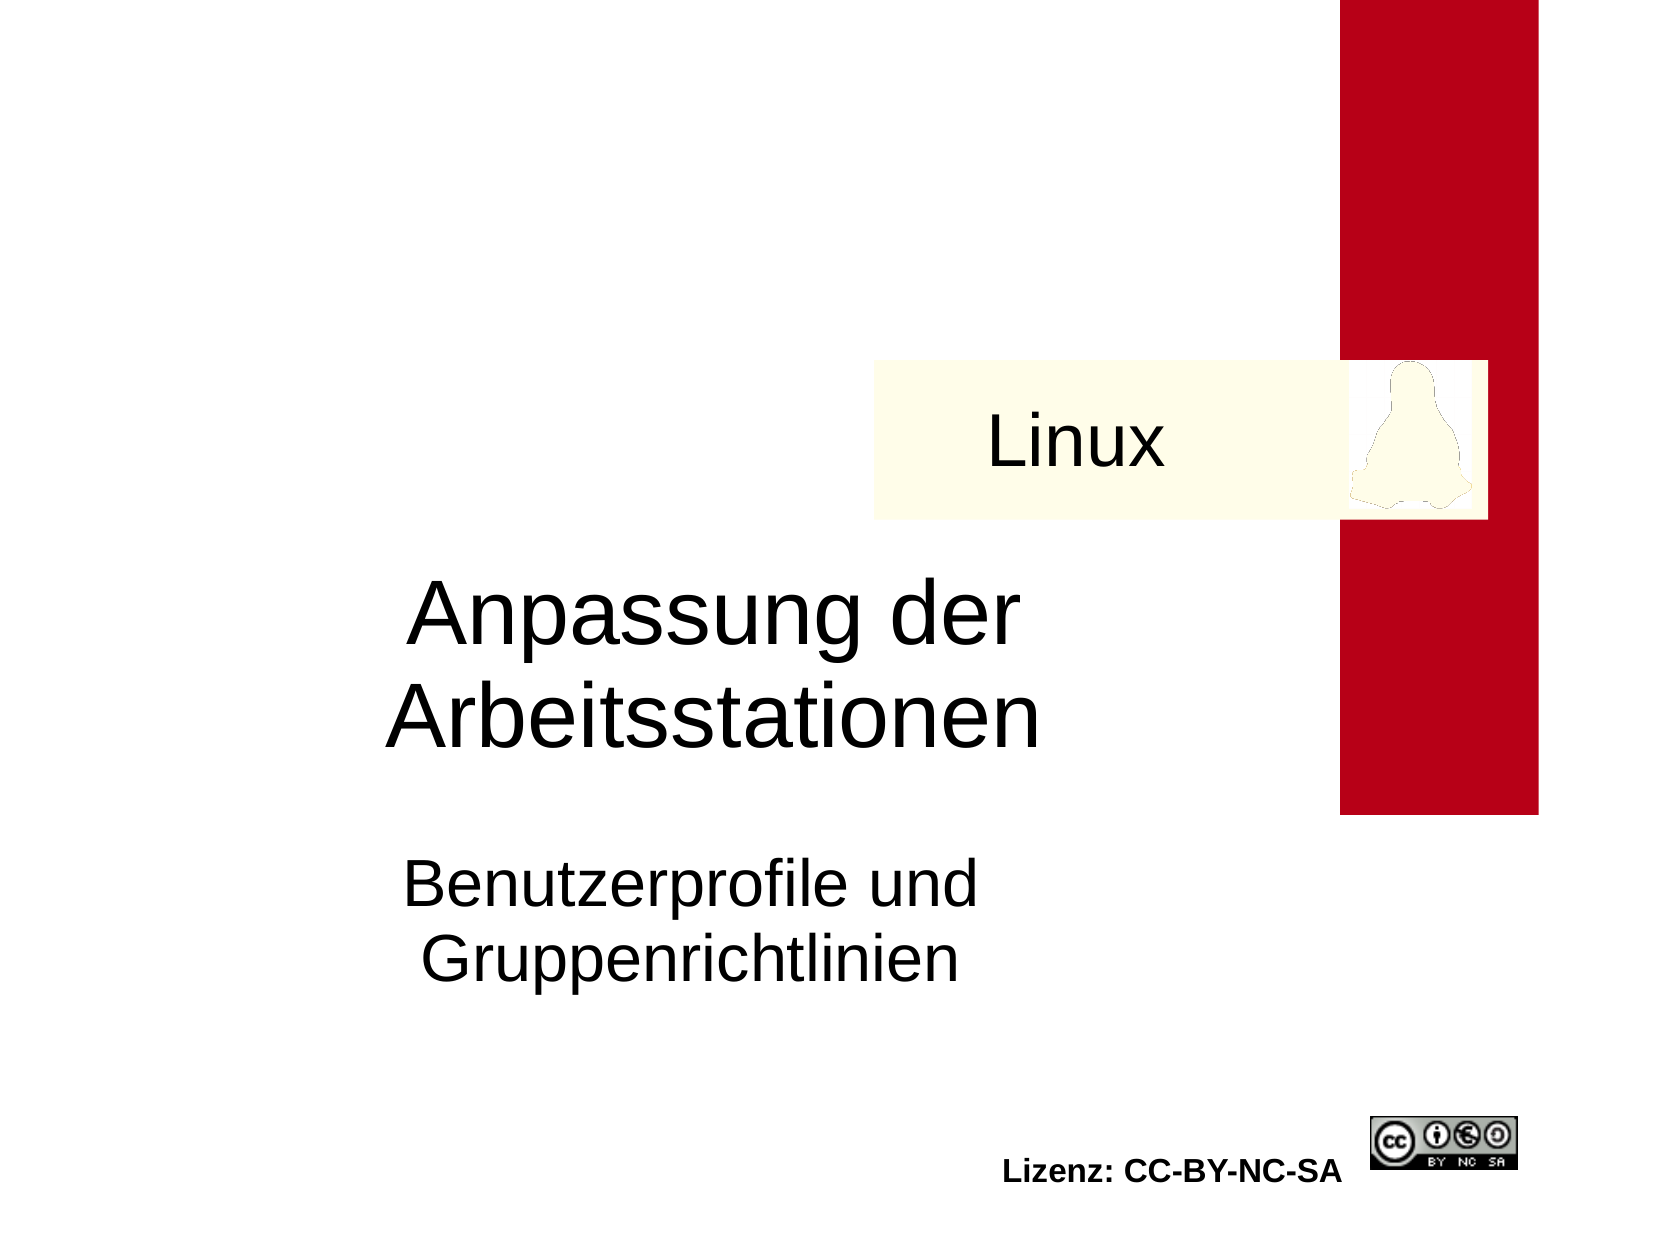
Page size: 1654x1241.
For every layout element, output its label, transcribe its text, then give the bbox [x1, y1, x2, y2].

text_box Lizenz: CC-BY-NC-SA [755, 1108, 1359, 1182]
title Anpassung der Arbeitsstationen [129, 560, 1300, 768]
picture [1370, 1116, 1518, 1170]
subtitle Benutzerprofile und Gruppenrichtlinien [129, 755, 1252, 1087]
